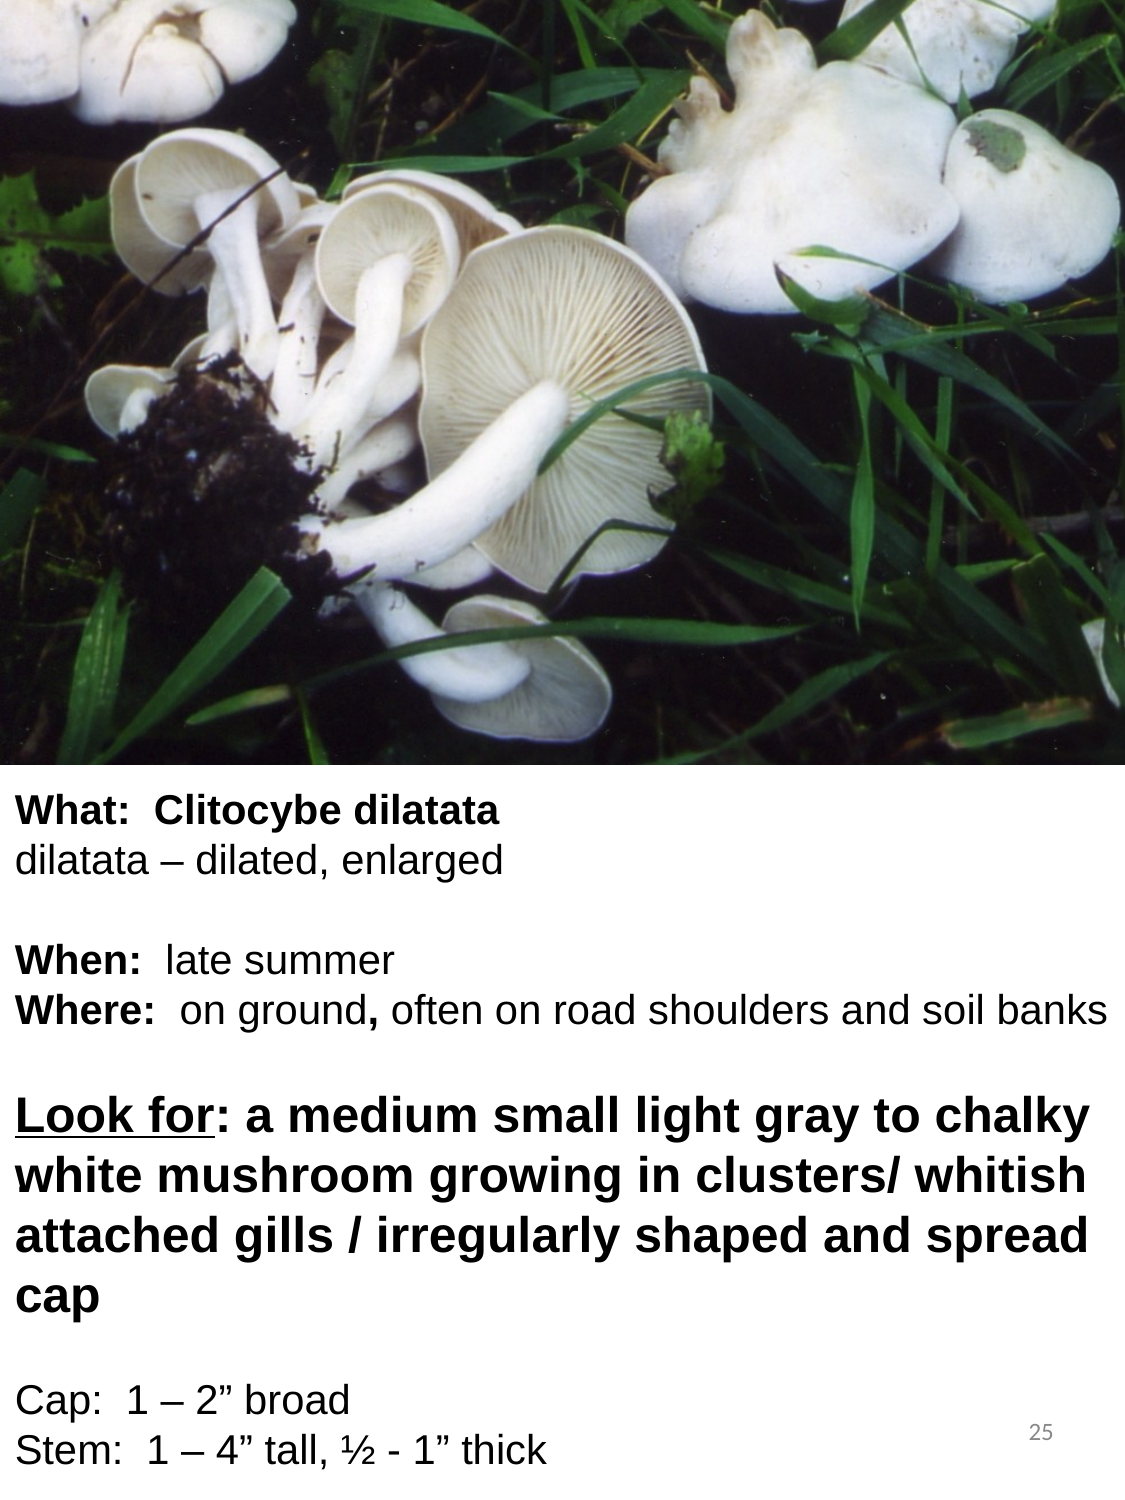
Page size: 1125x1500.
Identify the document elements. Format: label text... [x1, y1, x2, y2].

text_box What: Clitocybe dilatata dilatata – dilated, enlarged When: late summer Where: on ground, often on road shoulders and soil banks Look for: a medium small light gray to chalky white mushroom growing in clusters/ whitish attached gills / irregularly shaped and spread cap Cap: 1 – 2” broad Stem: 1 – 4” tall, ½ - 1” thick [0, 775, 1125, 1481]
picture [0, 0, 1125, 765]
